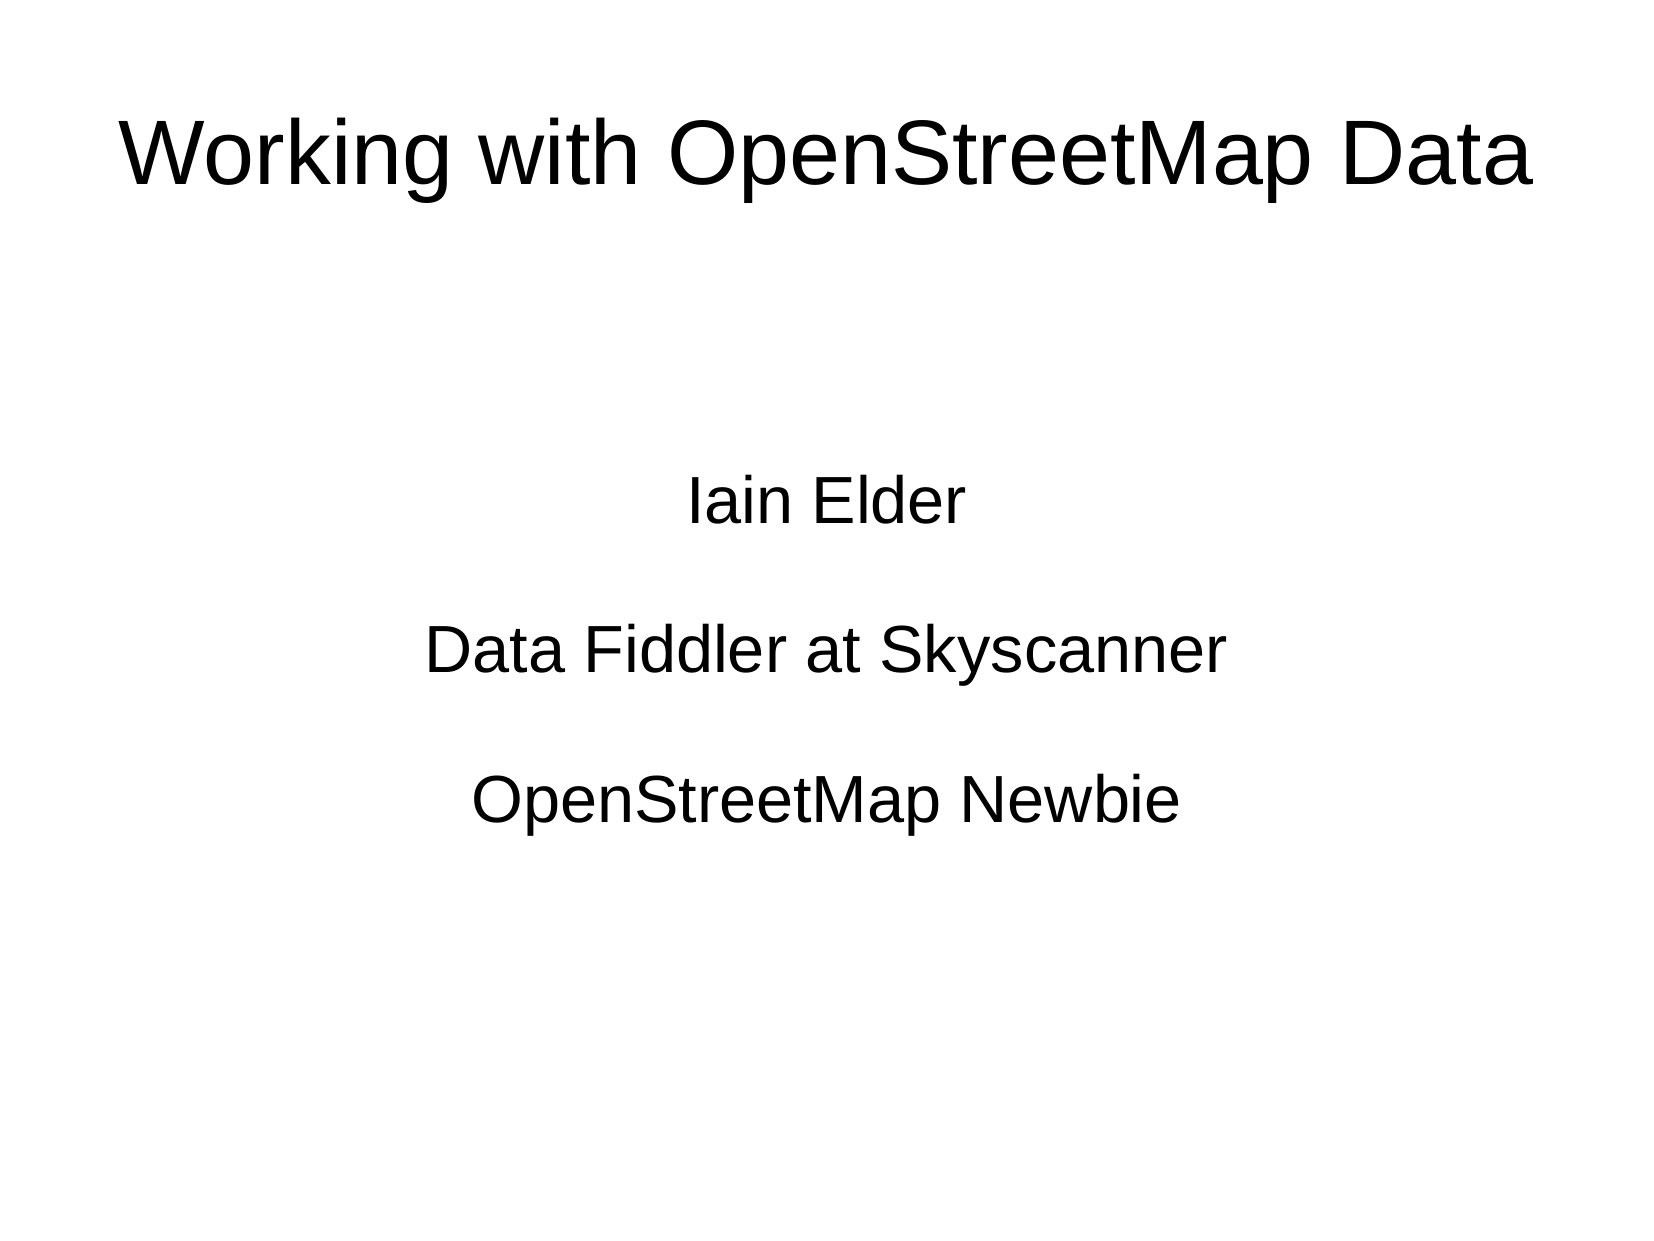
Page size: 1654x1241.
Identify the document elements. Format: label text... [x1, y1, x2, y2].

title Working with OpenStreetMap Data [82, 49, 1571, 257]
subtitle Iain Elder Data Fiddler at Skyscanner OpenStreetMap Newbie [82, 290, 1571, 1010]
